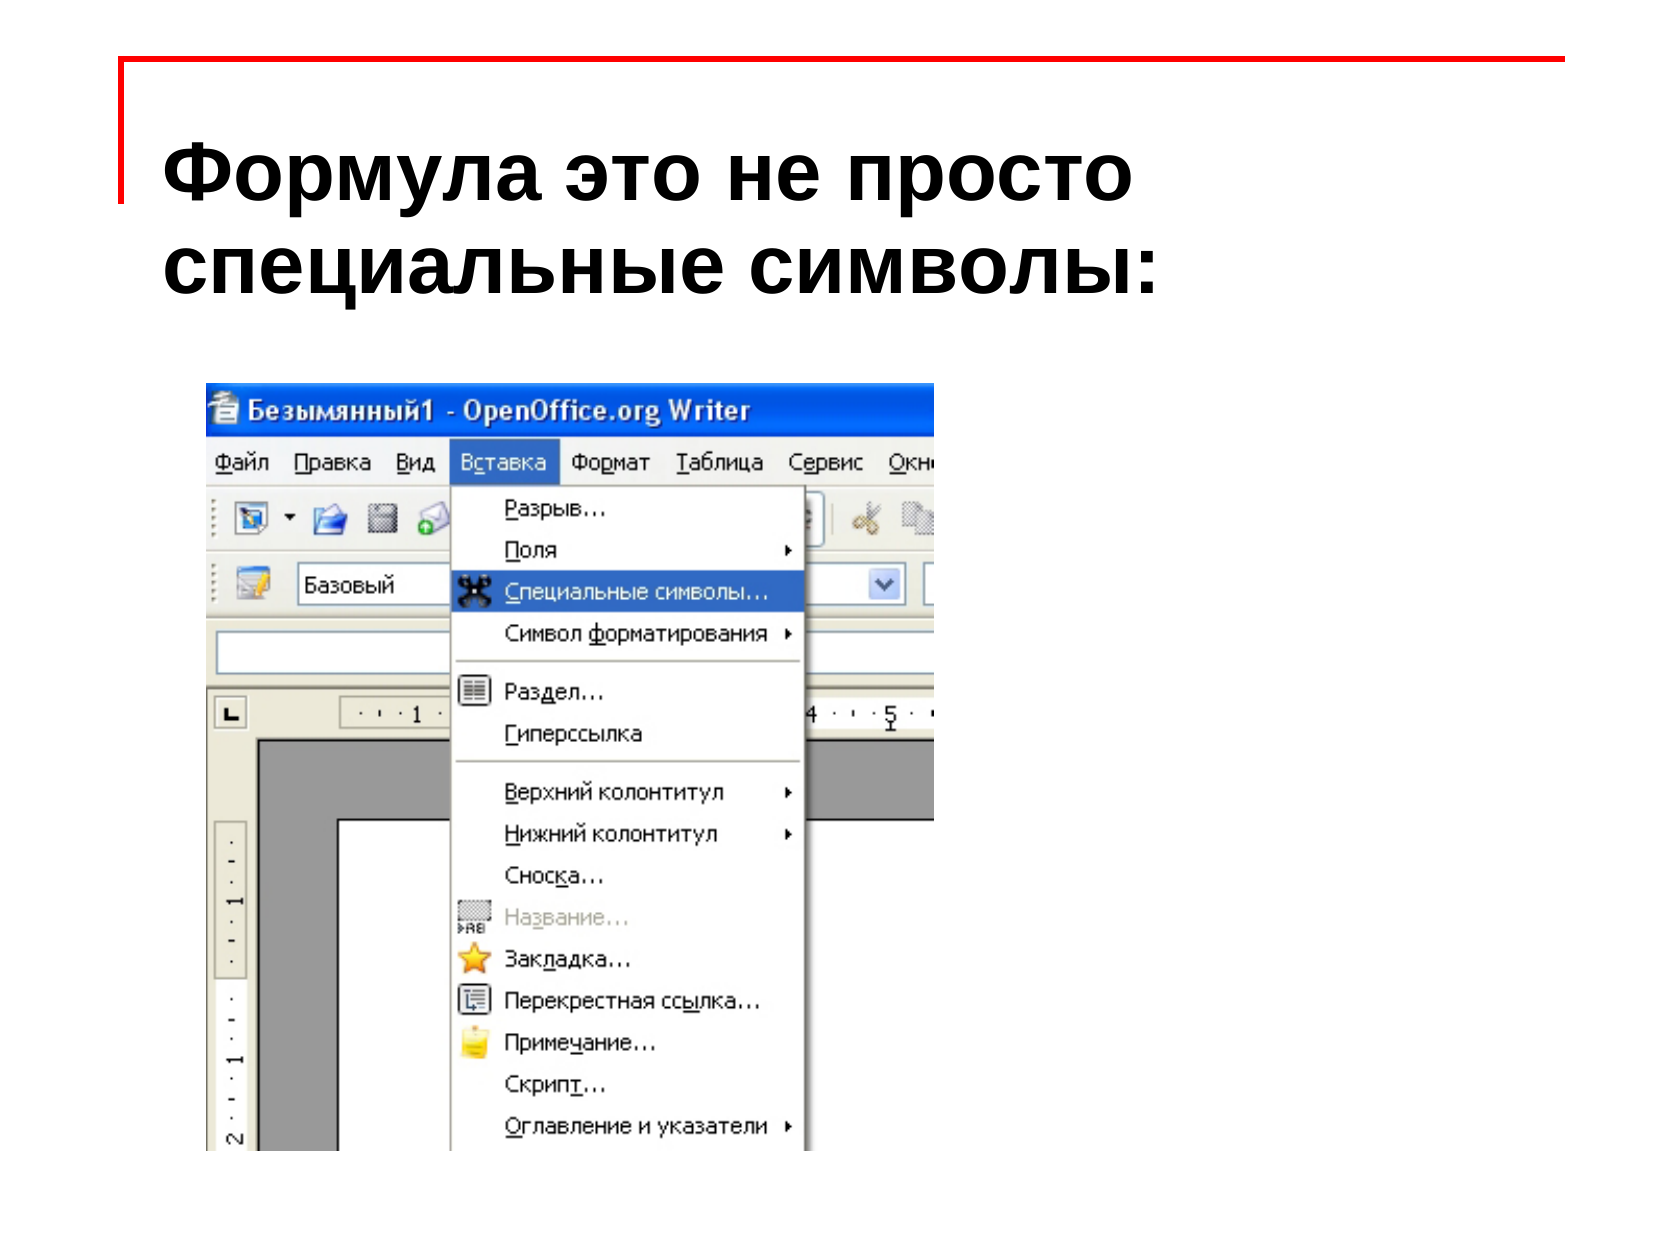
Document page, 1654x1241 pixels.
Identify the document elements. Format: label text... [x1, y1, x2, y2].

text_box Формула это не просто специальные символы: [147, 118, 1536, 362]
picture [206, 383, 934, 1151]
